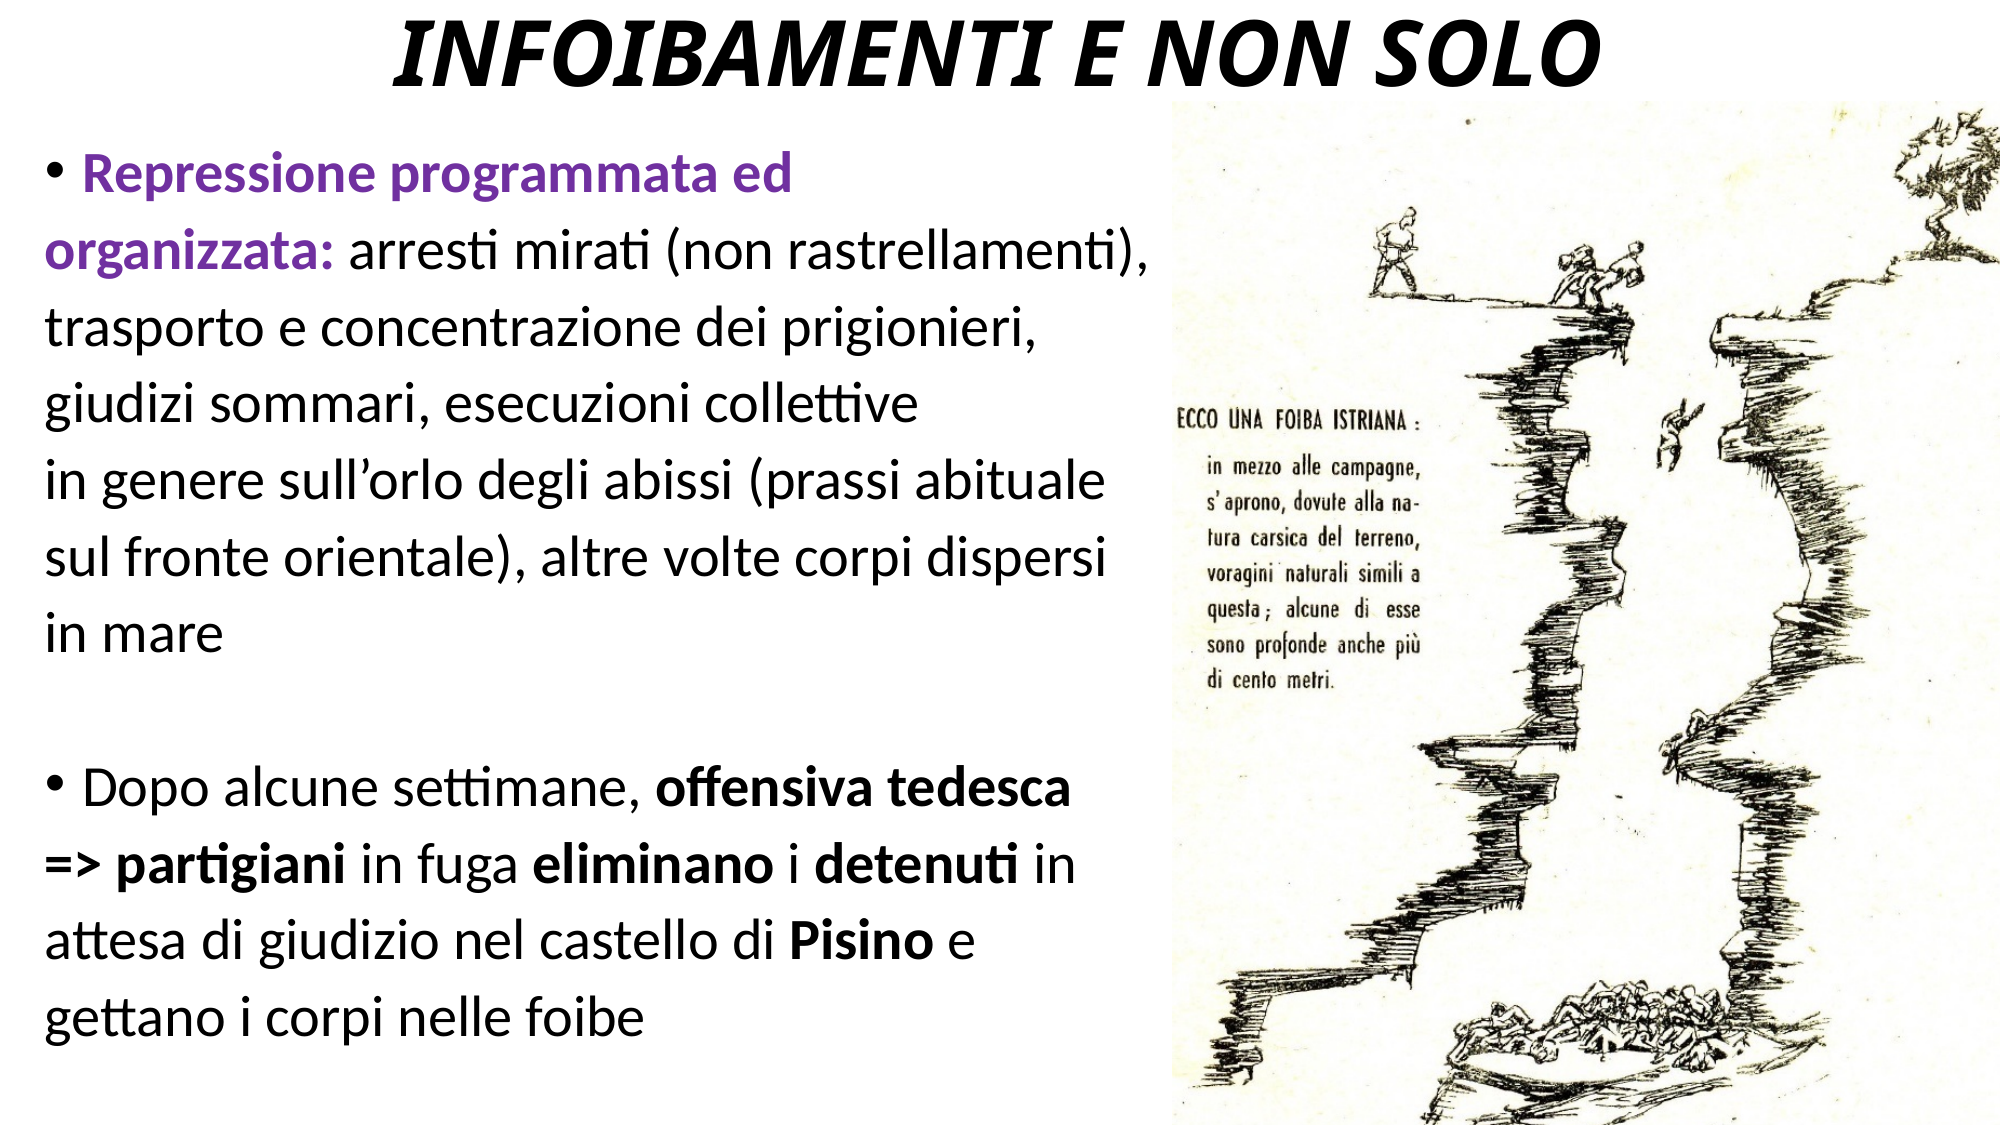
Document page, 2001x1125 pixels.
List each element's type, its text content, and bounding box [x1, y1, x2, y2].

title INFOIBAMENTI E NON SOLO [137, 0, 1863, 102]
list Repressione programmata ed organizzata: arresti mirati (non rastrellamenti), trasporto e concentrazione dei prigionieri, giudizi sommari, esecuzioni collettive in genere sull’orlo degli abissi (prassi abituale sul fronte orientale), altre volte corpi dispersi in mare Dopo alcune settimane, offensiva tedesca => partigiani in fuga eliminano i detenuti in attesa di giudizio nel castello di Pisino e gettano i corpi nelle foibe [29, 140, 1172, 1125]
picture [1172, 101, 2000, 1125]
